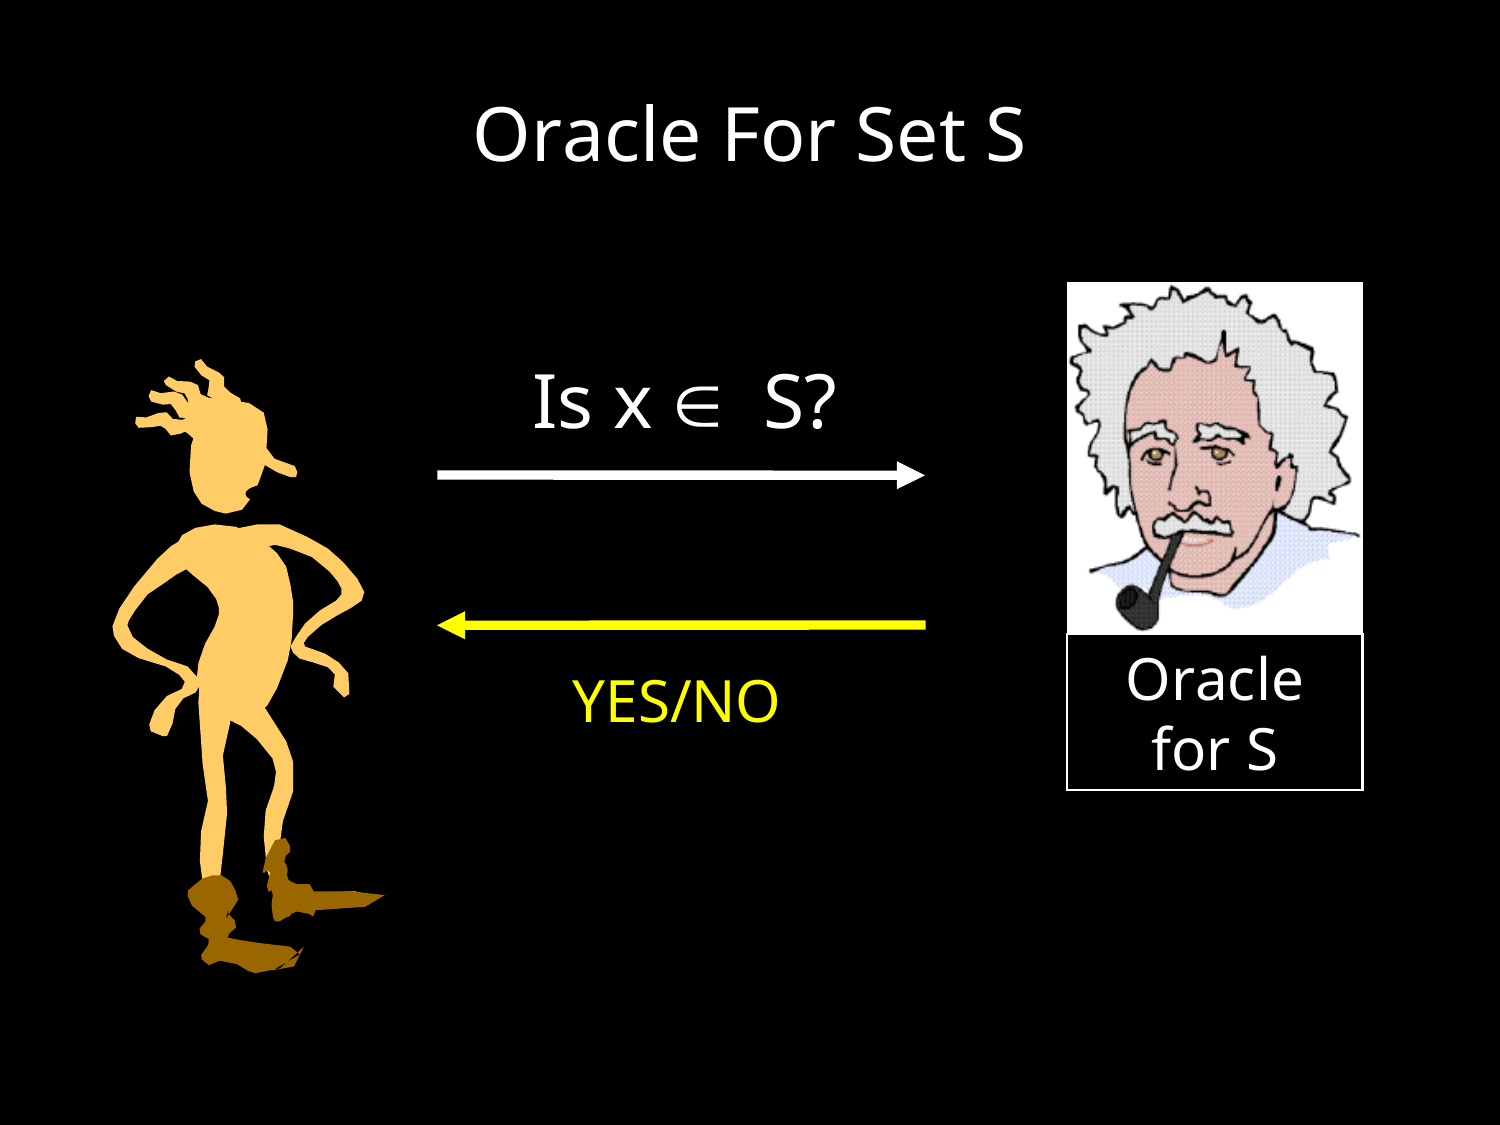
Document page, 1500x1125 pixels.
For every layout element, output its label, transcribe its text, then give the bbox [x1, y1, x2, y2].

text_box YES/NO [527, 656, 827, 742]
text_box Is x ∈ S? [487, 345, 883, 452]
text_box Oracle for S [1067, 634, 1363, 790]
text_box [112, 524, 385, 974]
text_box [135, 359, 298, 514]
text_box Oracle For Set S [112, 37, 1388, 225]
picture [1067, 282, 1363, 634]
